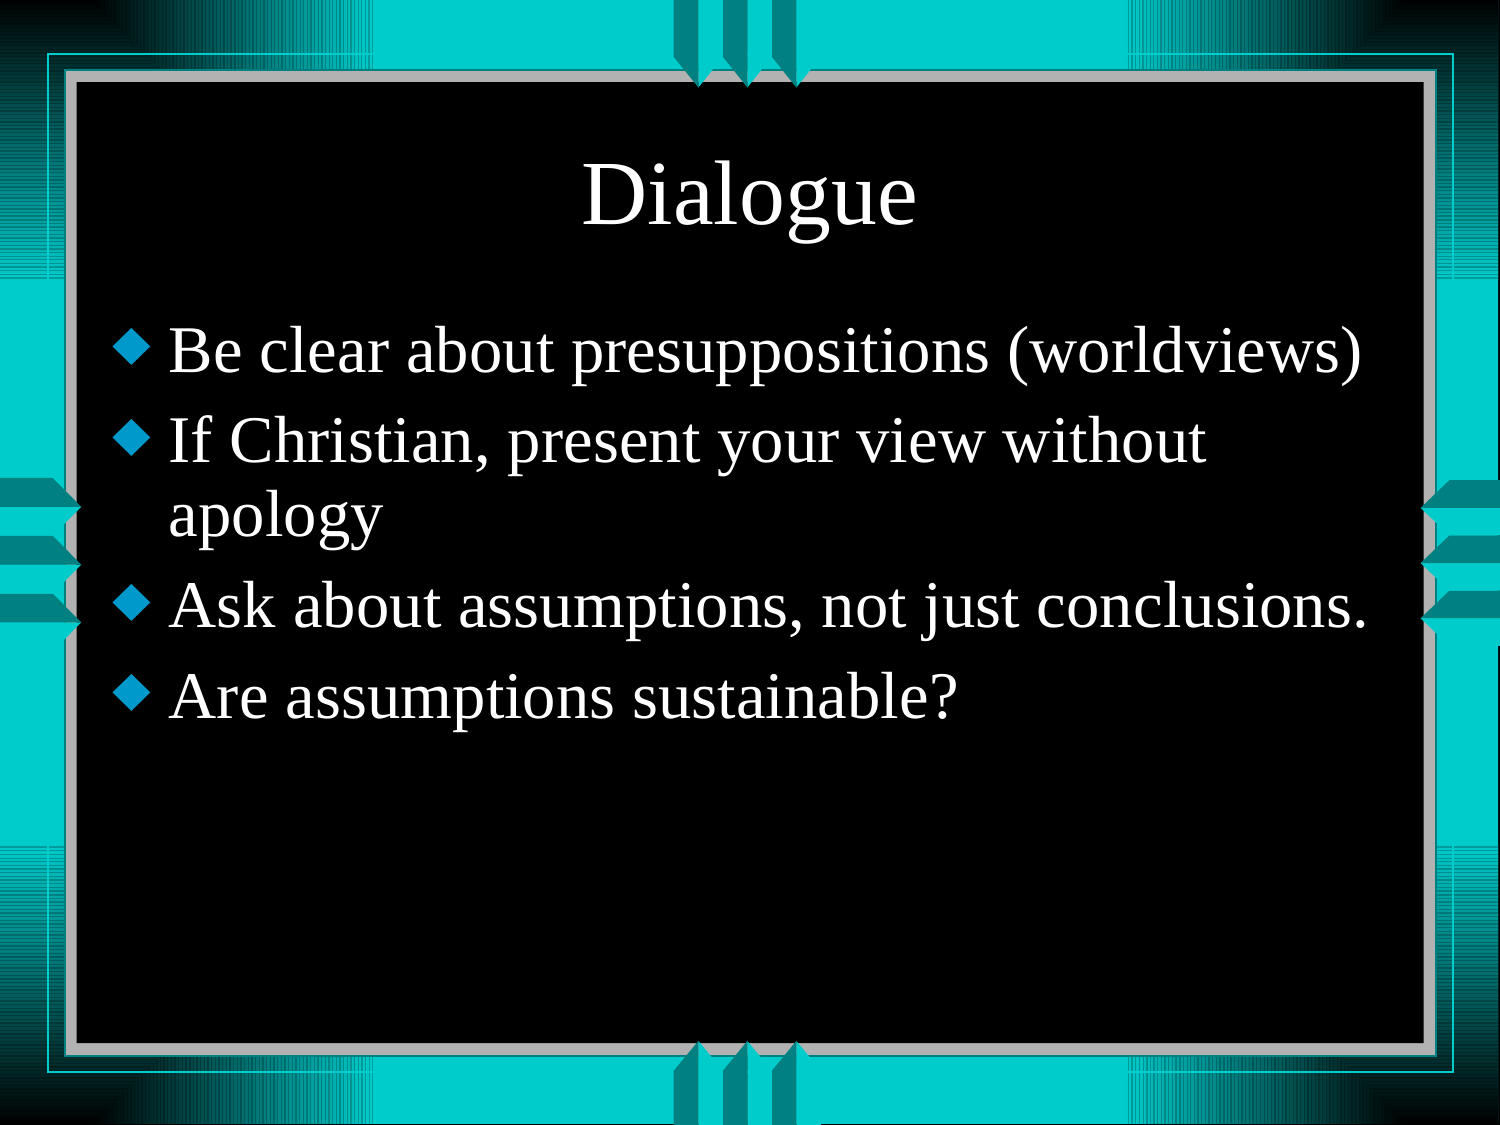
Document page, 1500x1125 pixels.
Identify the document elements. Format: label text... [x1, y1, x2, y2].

list Be clear about presuppositions (worldviews) If Christian, present your view without apology Ask about assumptions, not just conclusions. Are assumptions sustainable? [112, 312, 1388, 988]
title Dialogue [112, 99, 1388, 288]
